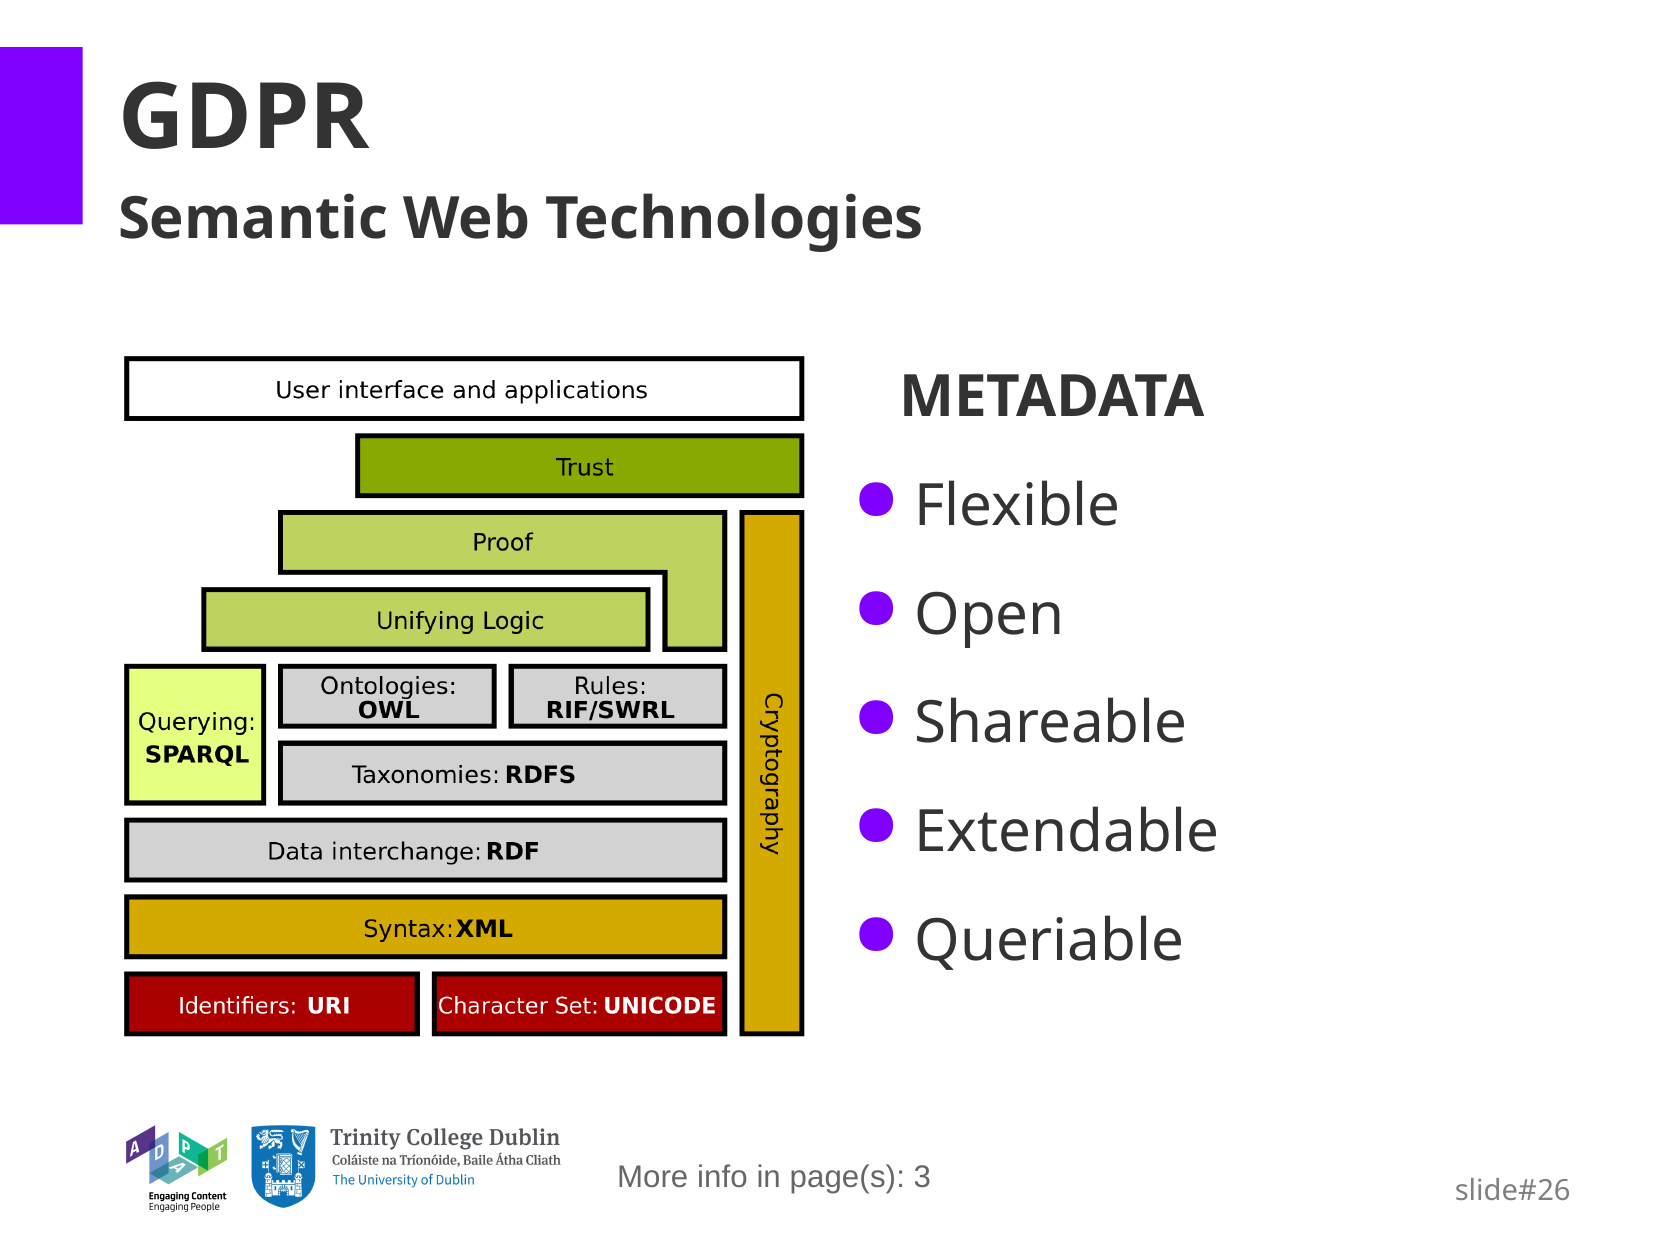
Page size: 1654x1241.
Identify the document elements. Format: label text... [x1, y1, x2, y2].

picture [106, 1098, 247, 1239]
list METADATA Flexible Open Shareable Extendable Queriable [844, 354, 1536, 1074]
picture [248, 1122, 564, 1211]
picture [118, 350, 810, 1043]
title GDPR Semantic Web Technologies [118, 49, 1571, 257]
text_box More info in page(s): 3 [602, 1151, 1418, 1202]
